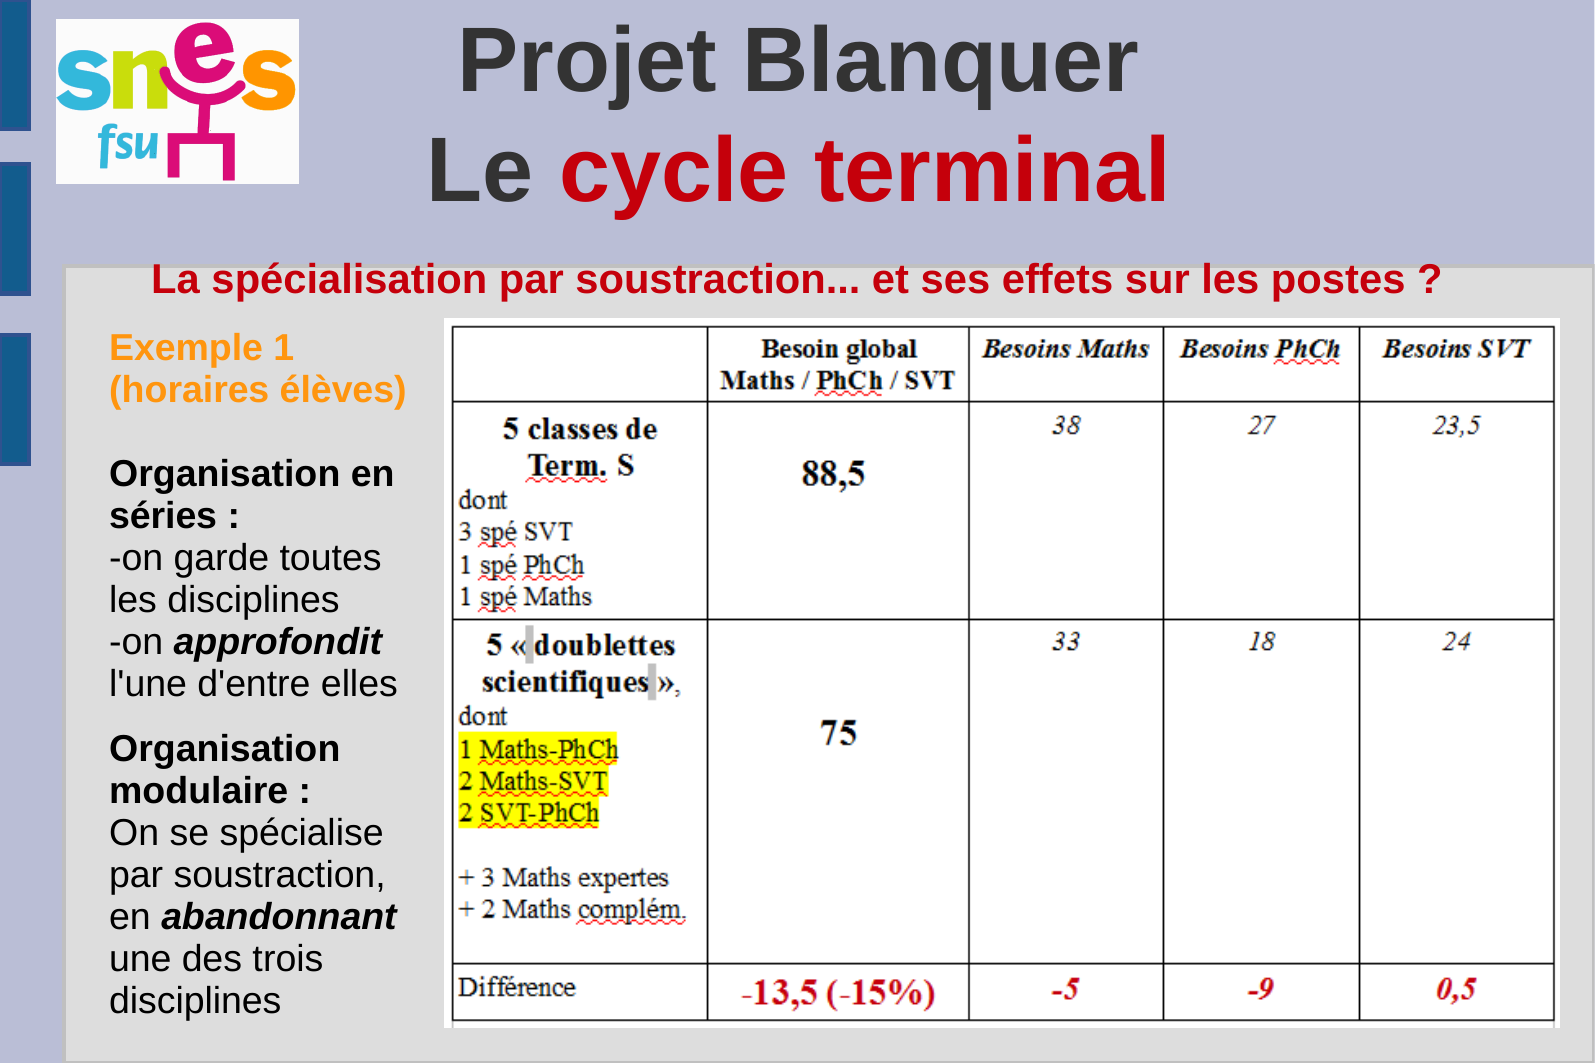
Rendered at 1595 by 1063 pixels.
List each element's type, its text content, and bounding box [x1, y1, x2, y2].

picture [444, 318, 1560, 1028]
title Projet Blanquer Le cycle terminal [118, 0, 1480, 206]
text_box La spécialisation par soustraction... et ses effets sur les postes ? [70, 248, 1524, 387]
picture [56, 19, 299, 184]
text_box Exemple 1 (horaires élèves) Organisation en séries : -on garde toutes les disciplines -on approfondit l'une d'entre elles Organisation modulaire : On se spécialise par soustraction, en abandonnant une des trois disciplines [94, 318, 426, 1042]
